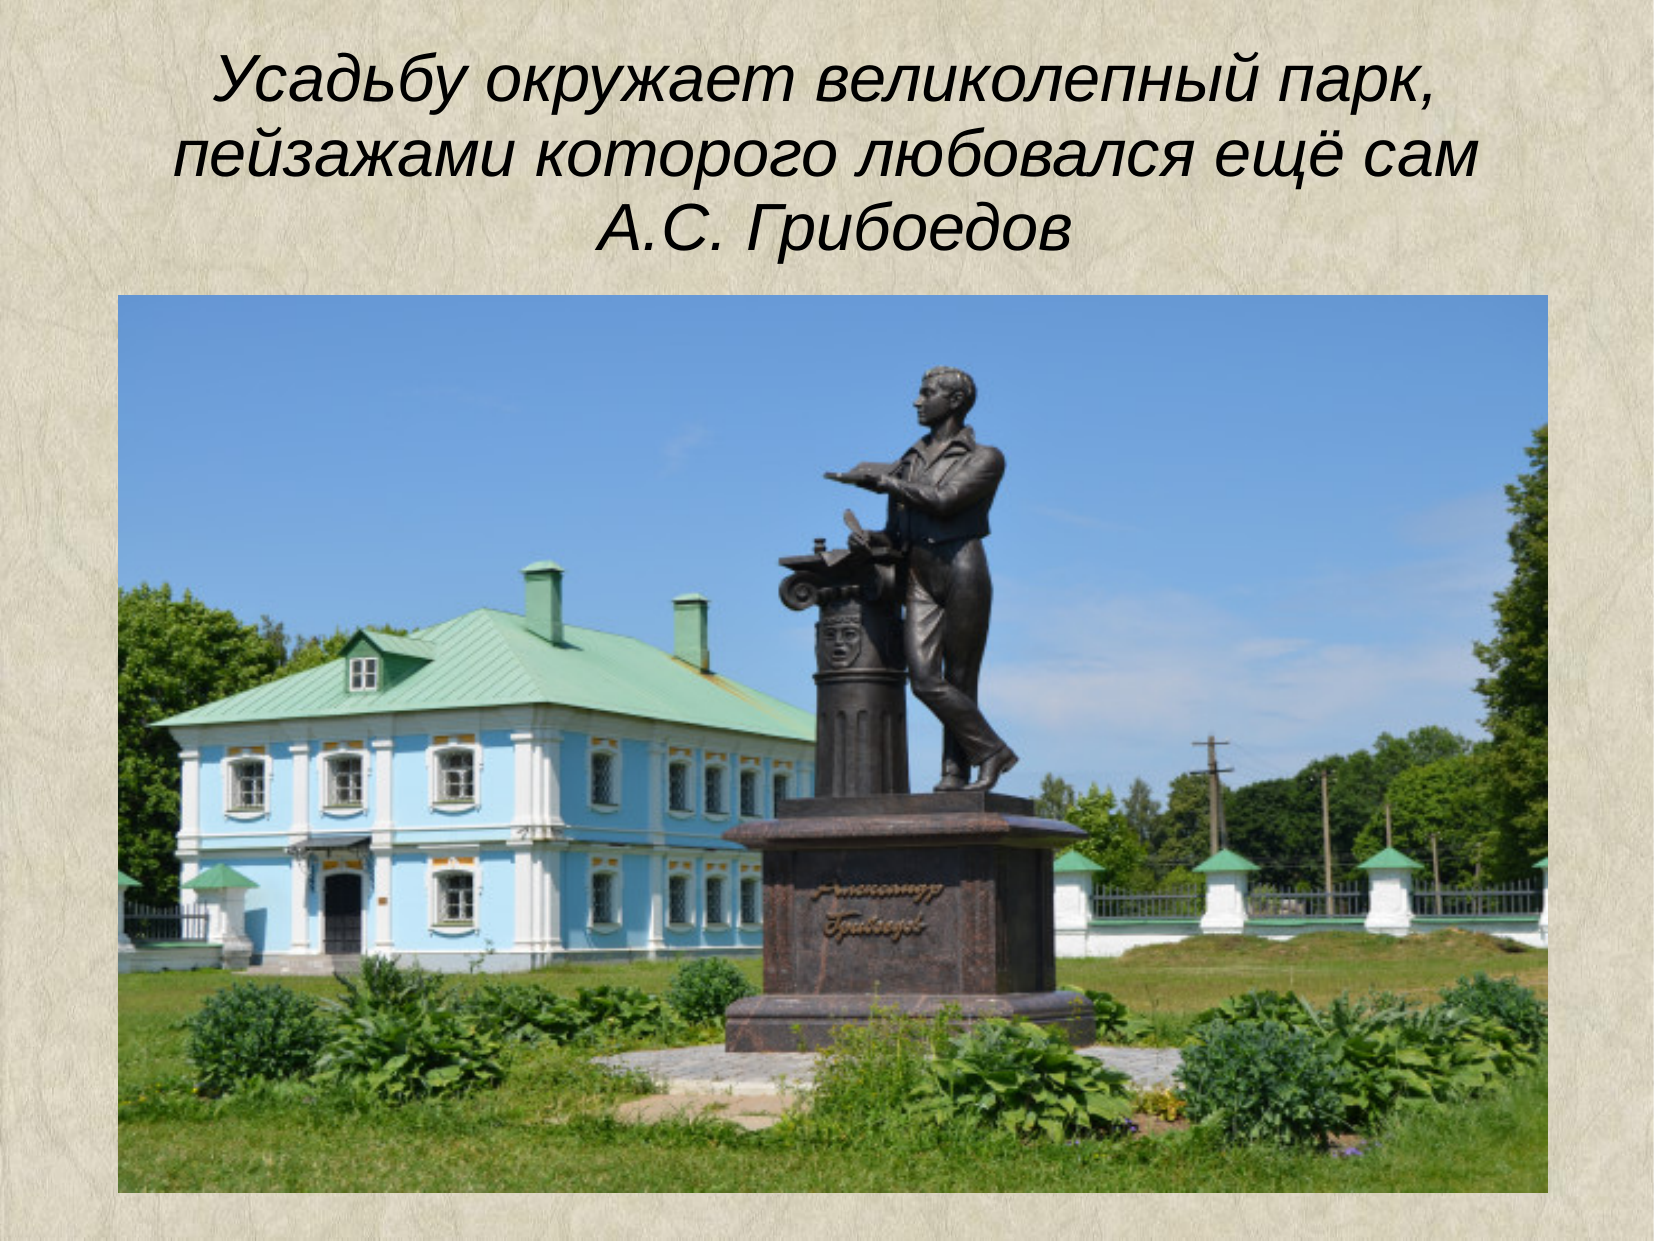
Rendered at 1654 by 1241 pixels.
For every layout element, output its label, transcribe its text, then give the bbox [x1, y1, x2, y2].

picture [0, 0, 1654, 1241]
title Усадьбу окружает великолепный парк, пейзажами которого любовался ещё сам А.С. Грибоедов [82, 40, 1571, 266]
